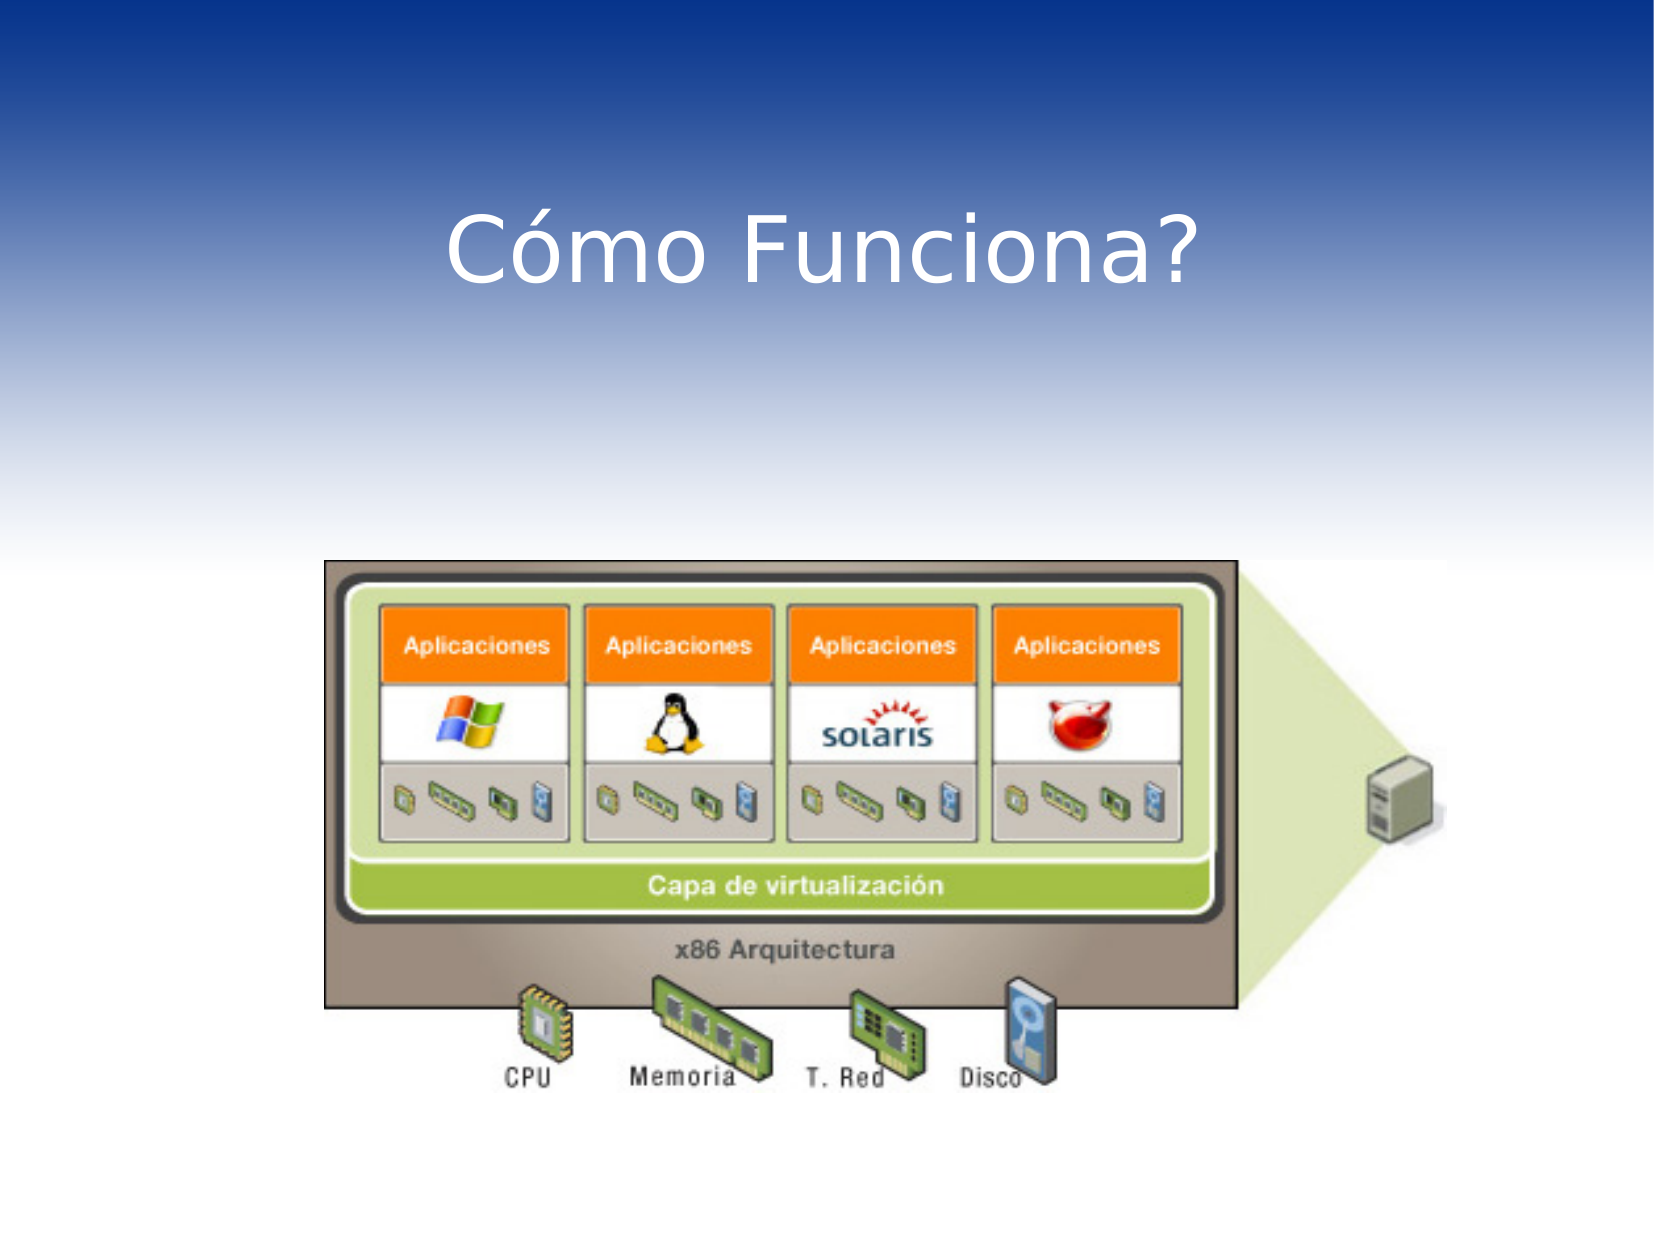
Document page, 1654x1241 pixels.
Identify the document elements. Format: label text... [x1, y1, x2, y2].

title Cómo Funciona? [118, 147, 1531, 355]
picture [0, 0, 1654, 1241]
